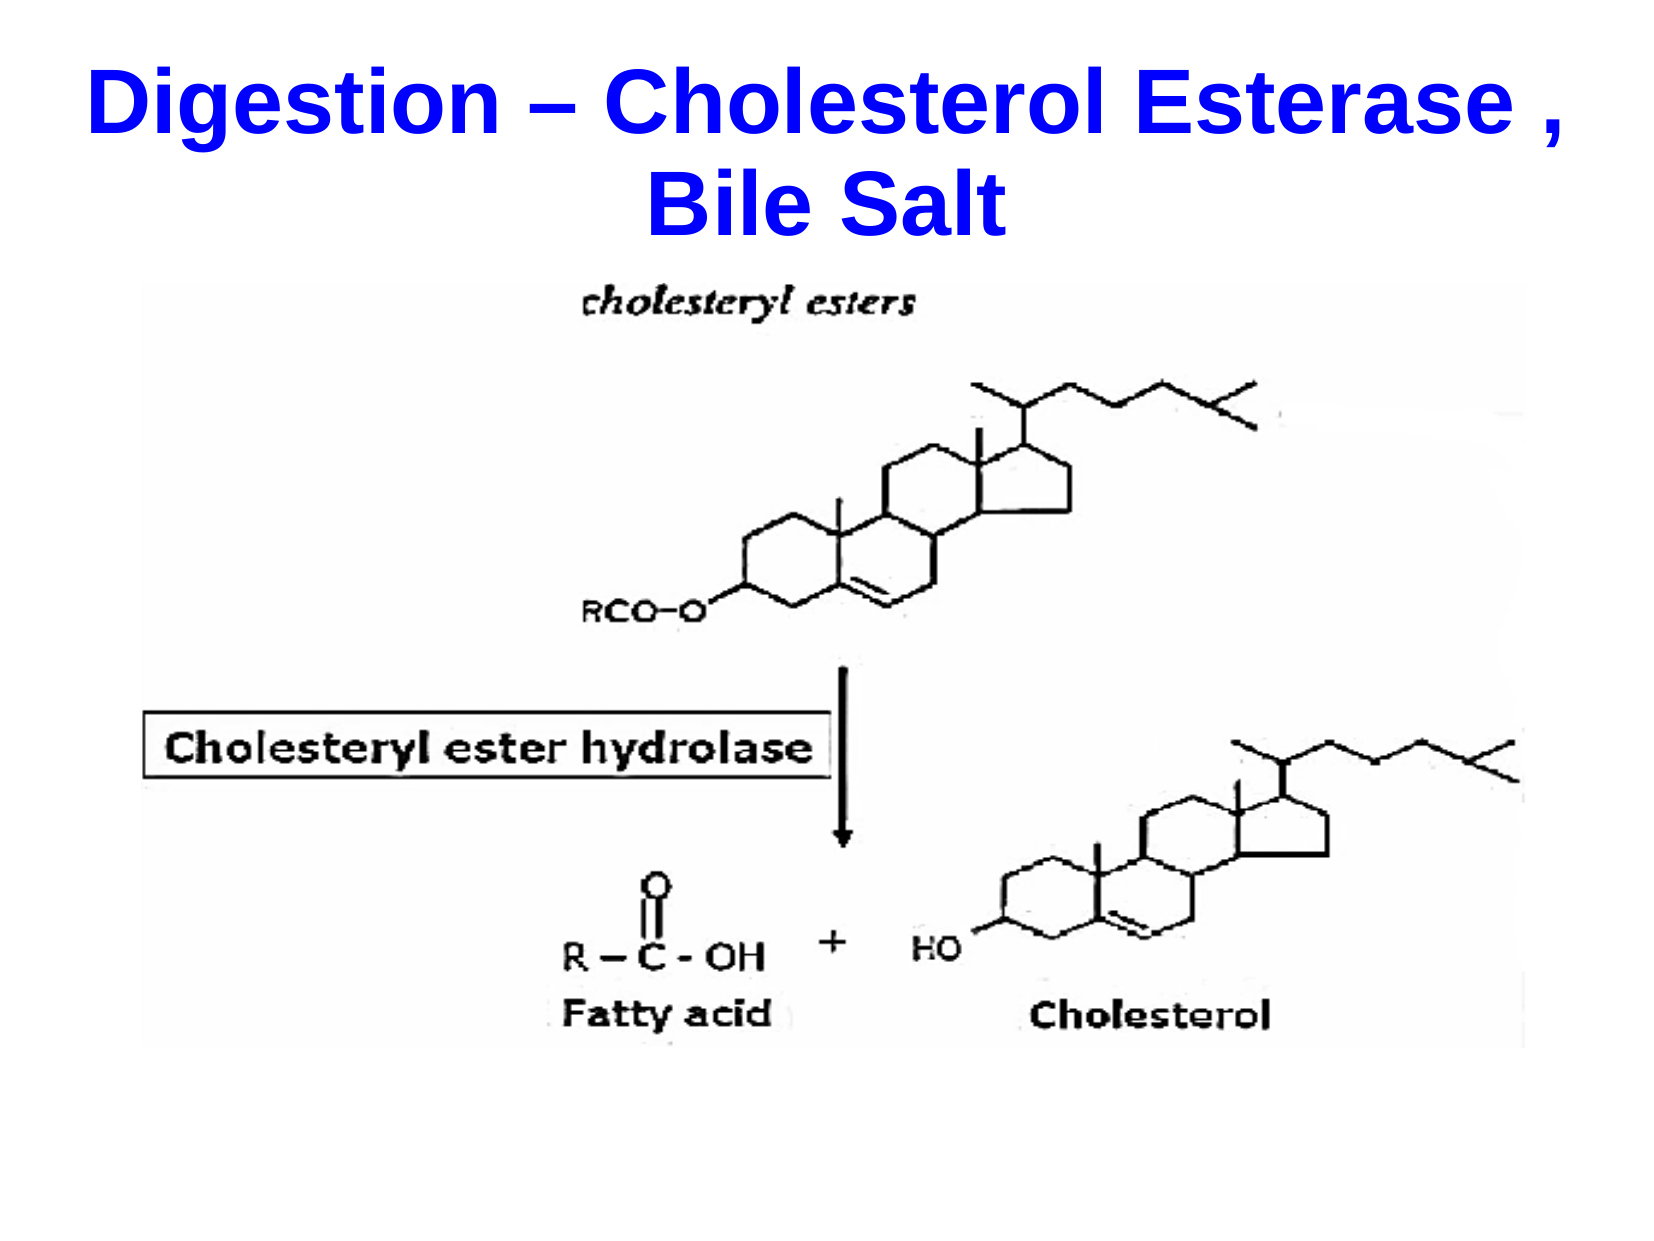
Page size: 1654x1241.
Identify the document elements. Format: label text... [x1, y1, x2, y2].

title Digestion – Cholesterol Esterase , Bile Salt [82, 49, 1571, 257]
picture [141, 283, 1583, 1170]
